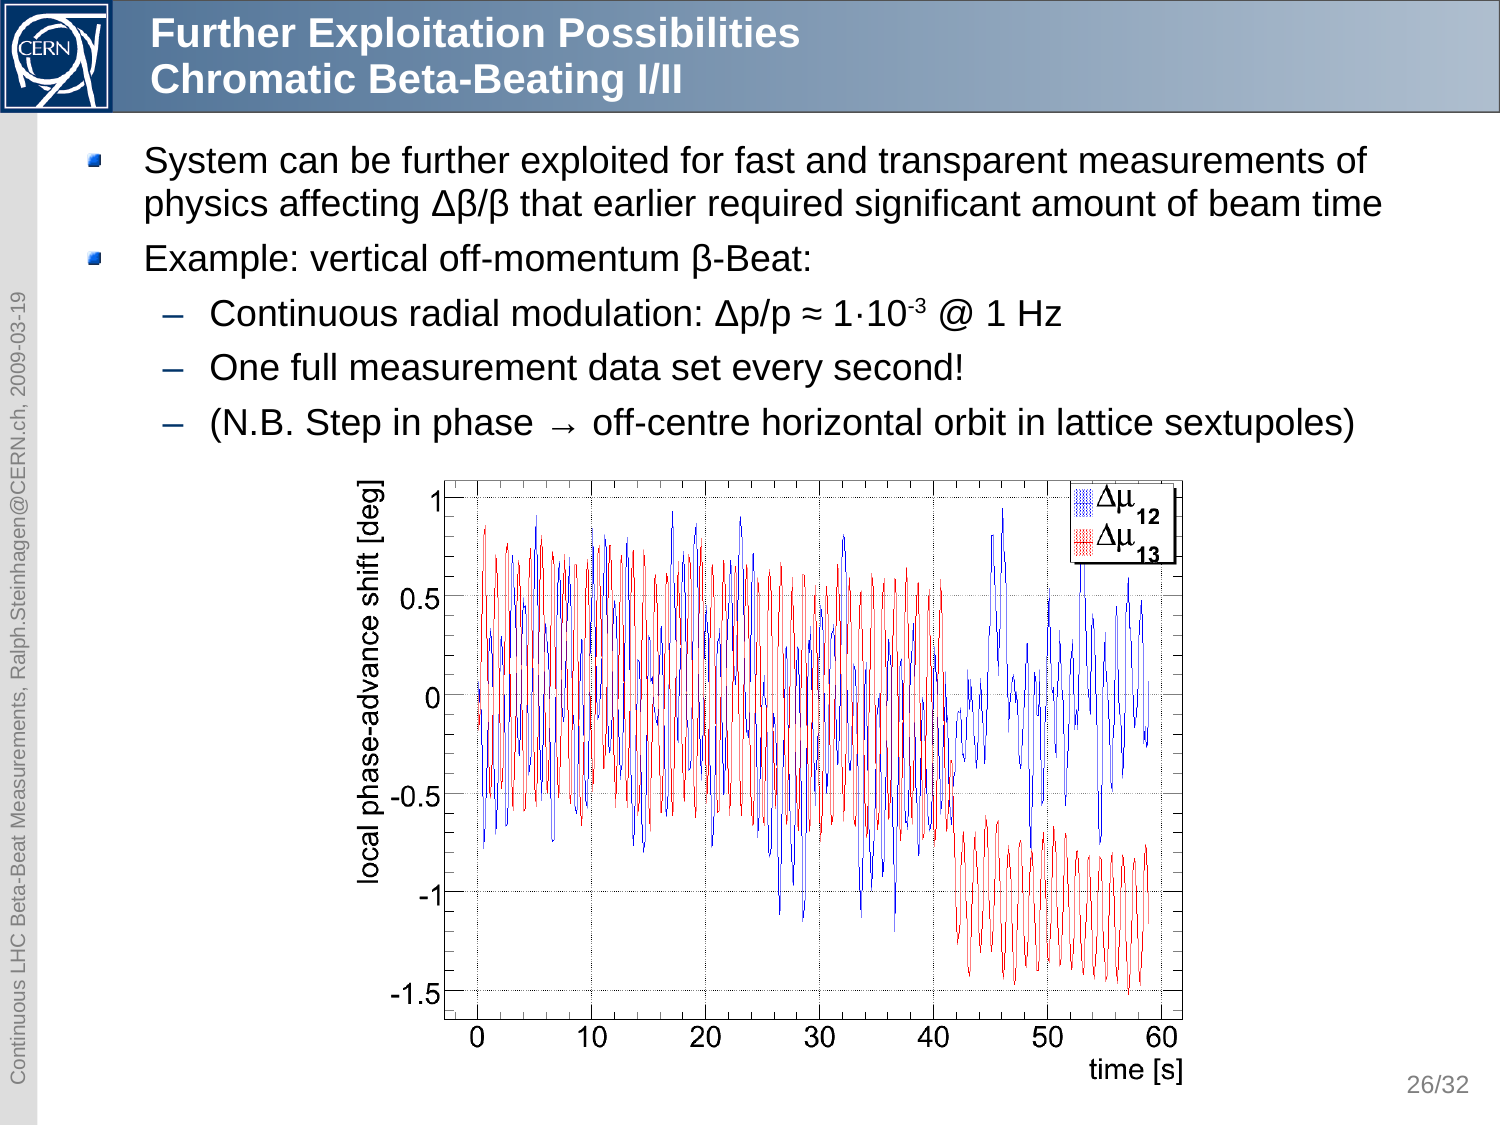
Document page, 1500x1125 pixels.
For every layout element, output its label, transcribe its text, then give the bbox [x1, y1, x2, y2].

picture [0, 0, 113, 113]
list System can be further exploited for fast and transparent measurements of physics affecting Δβ/β that earlier required significant amount of beam time Example: vertical off-momentum β-Beat: Continuous radial modulation: Δp/p ≈ 1·10-3 @ 1 Hz One full measurement data set every second! (N.B. Step in phase → off-centre horizontal orbit in lattice sextupoles) [87, 137, 1438, 1016]
title Further Exploitation Possibilities Chromatic Beta-Beating I/II [150, 7, 1201, 106]
picture [341, 468, 1199, 1094]
